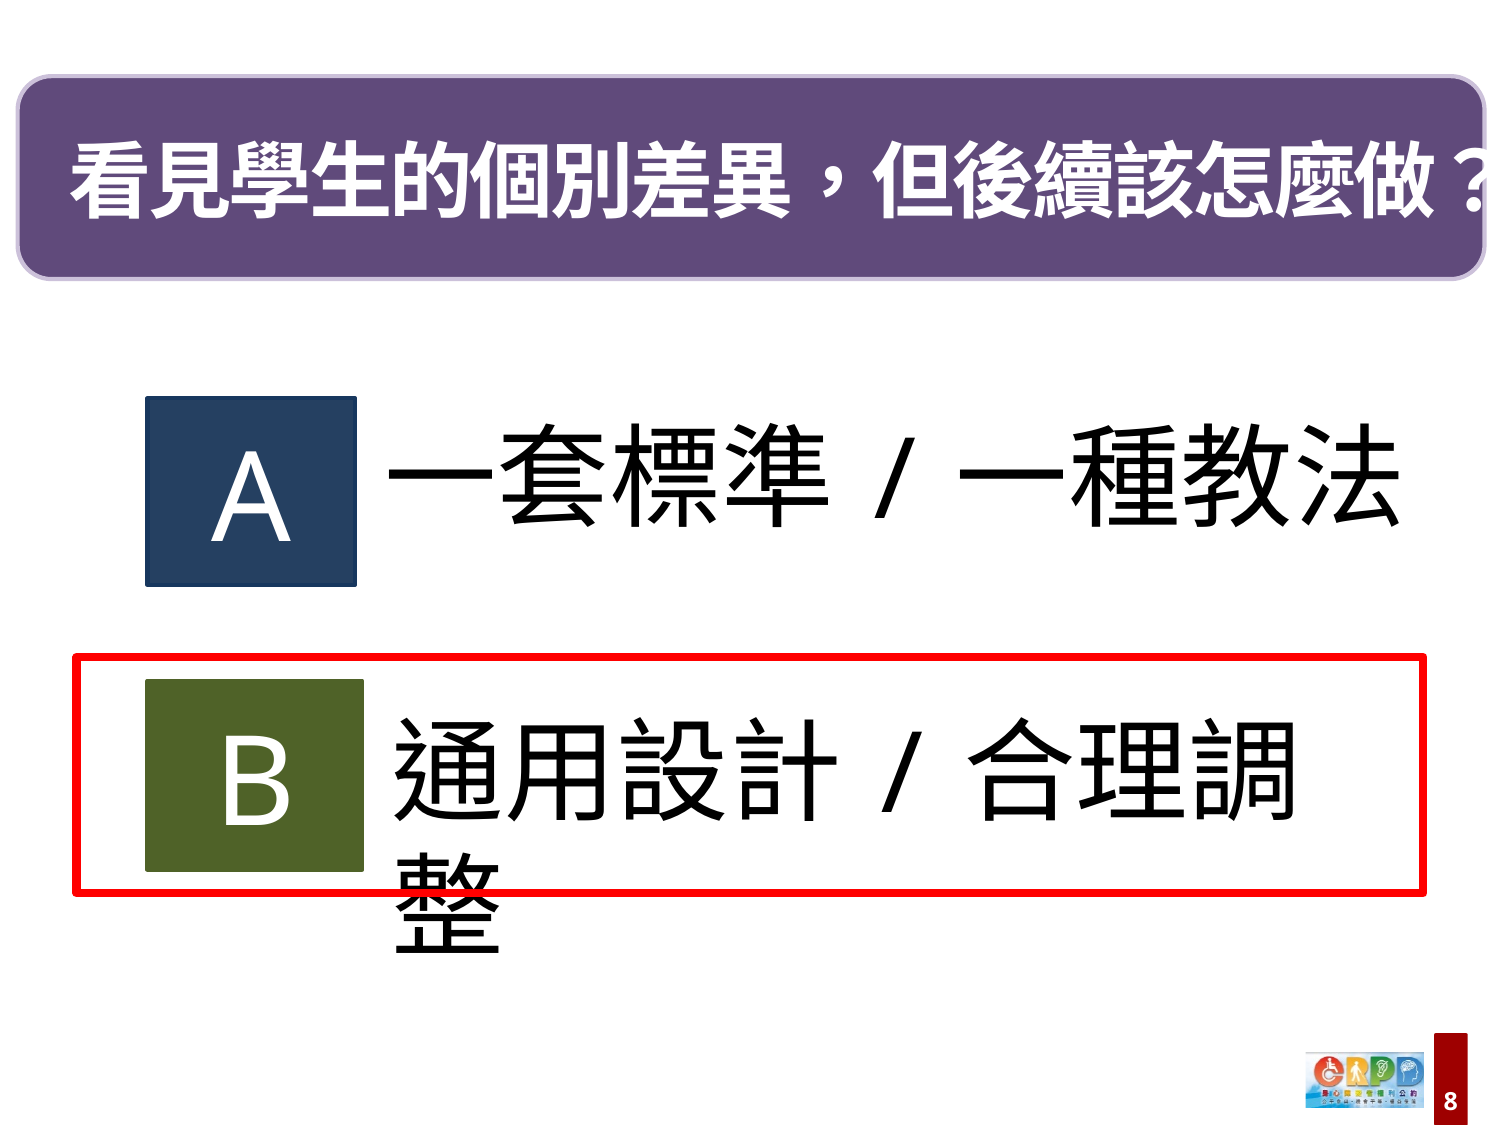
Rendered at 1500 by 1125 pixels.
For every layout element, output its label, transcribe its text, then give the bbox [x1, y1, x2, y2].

text_box 通用設計/合理調整 [376, 692, 1388, 844]
text_box 一套標準/一種教法 [369, 398, 1449, 548]
text_box 看見學生的個別差異，但後續該怎麼做？ [17, 76, 1485, 280]
text_box B [148, 681, 362, 870]
text_box 8 [1416, 1076, 1485, 1125]
text_box A [148, 398, 355, 585]
